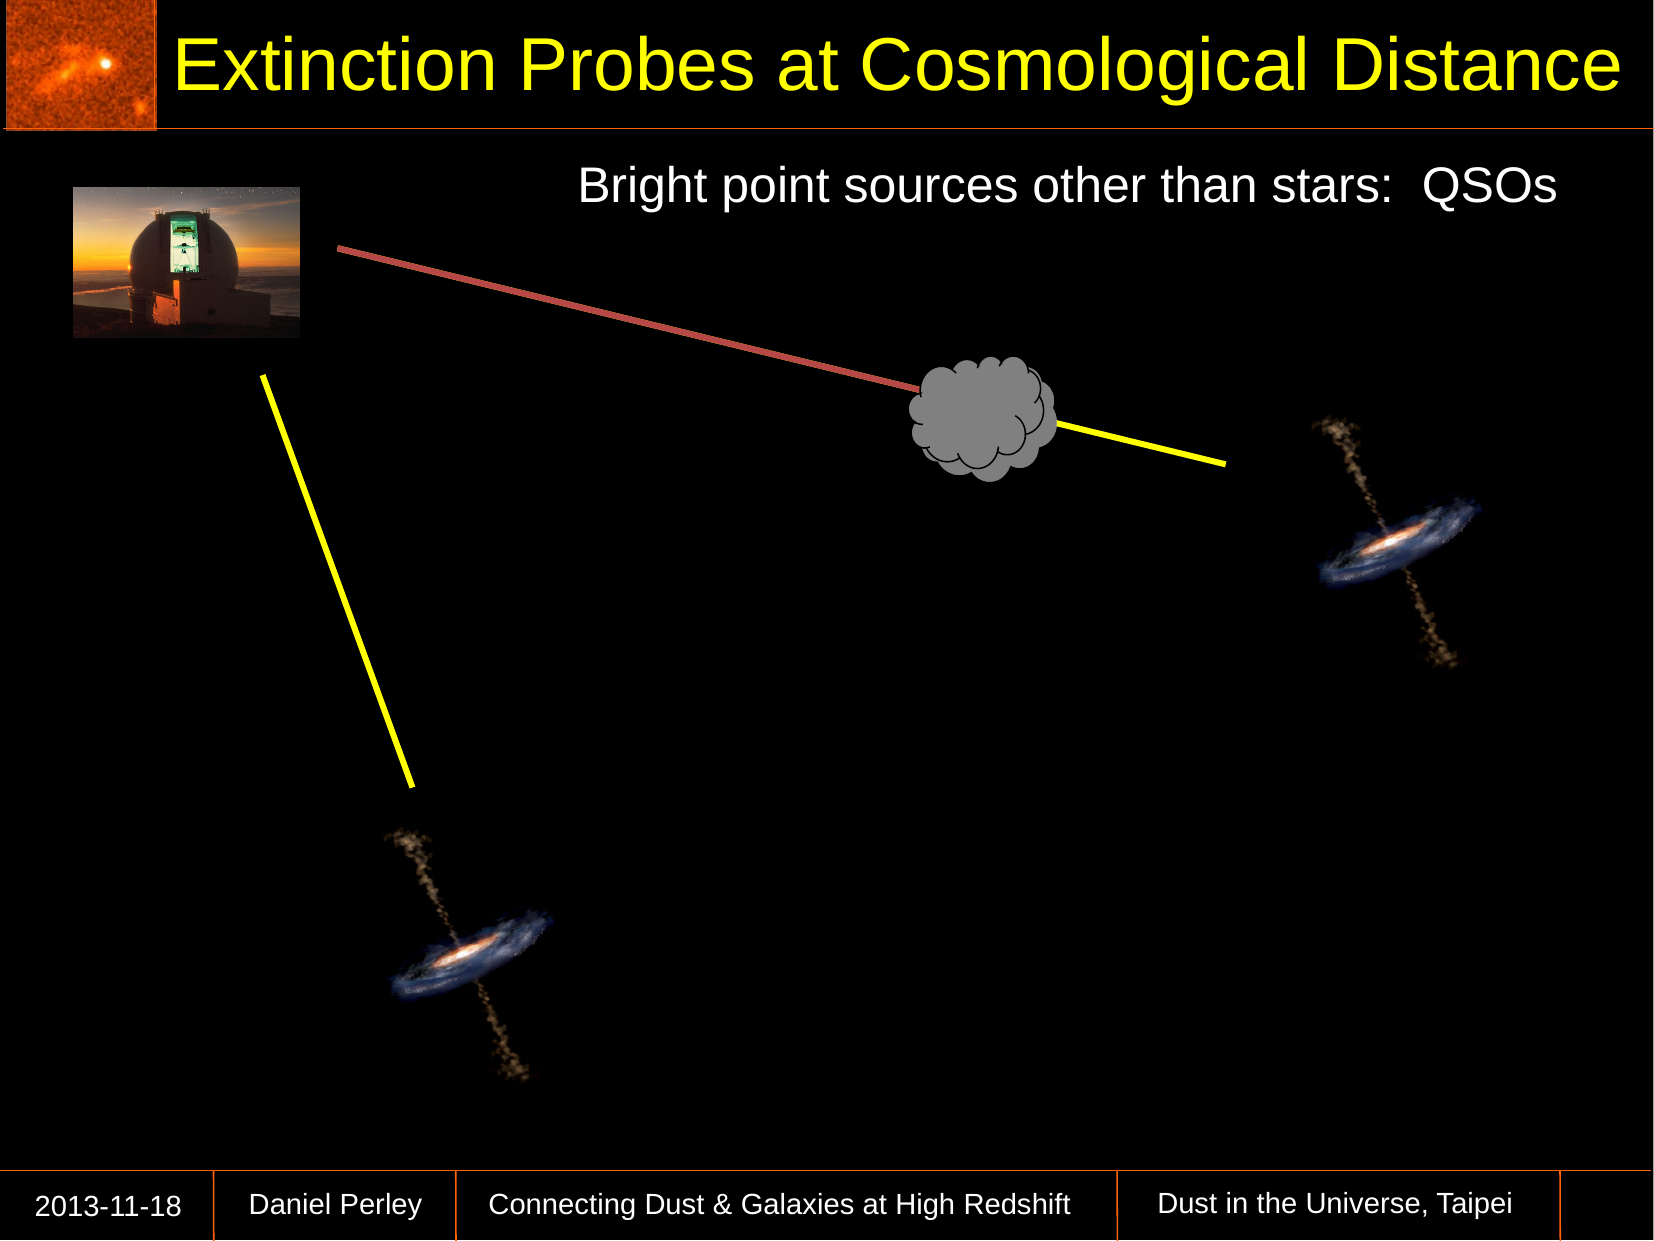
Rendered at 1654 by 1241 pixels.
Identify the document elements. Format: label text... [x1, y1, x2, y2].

picture [1237, 412, 1566, 676]
picture [309, 824, 638, 1088]
text_box Bright point sources other than stars: QSOs [562, 150, 1576, 221]
title Extinction Probes at Cosmological Distance [150, 21, 1624, 108]
text_box [908, 356, 1044, 469]
picture [7, 0, 154, 128]
picture [73, 187, 300, 338]
